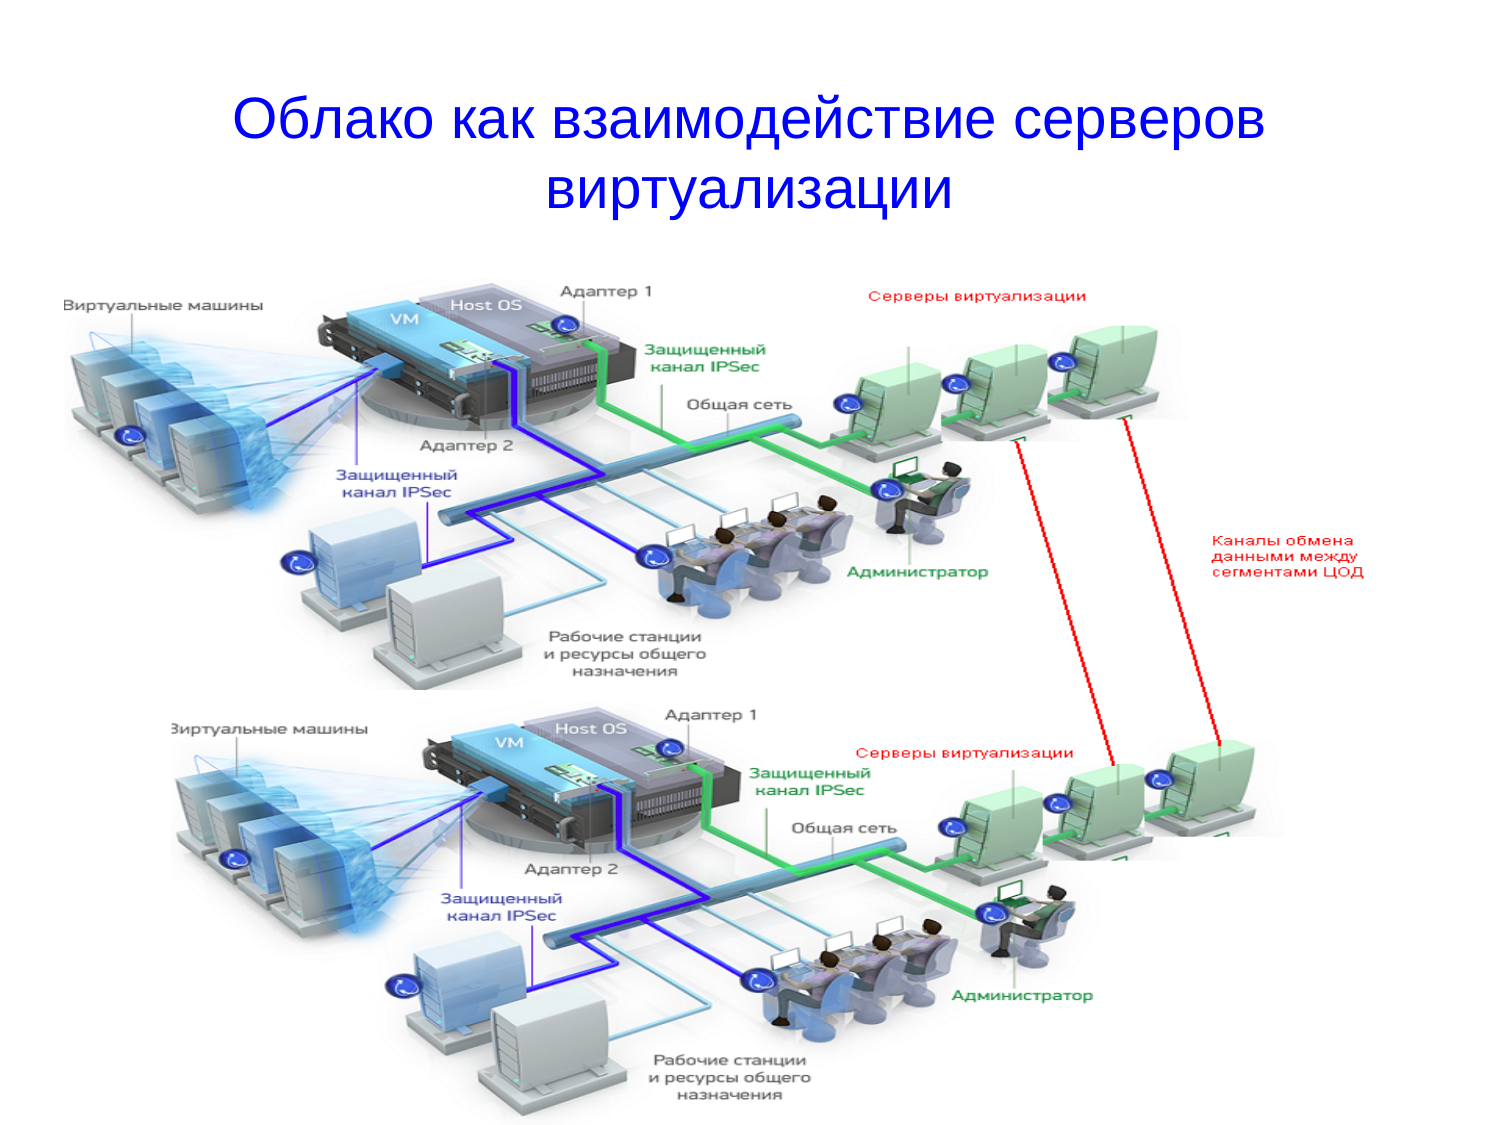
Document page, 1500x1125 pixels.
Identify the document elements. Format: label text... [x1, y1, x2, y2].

text_box Облако как взаимодействие серверов виртуализации [75, 42, 1426, 255]
picture [64, 255, 1445, 1125]
